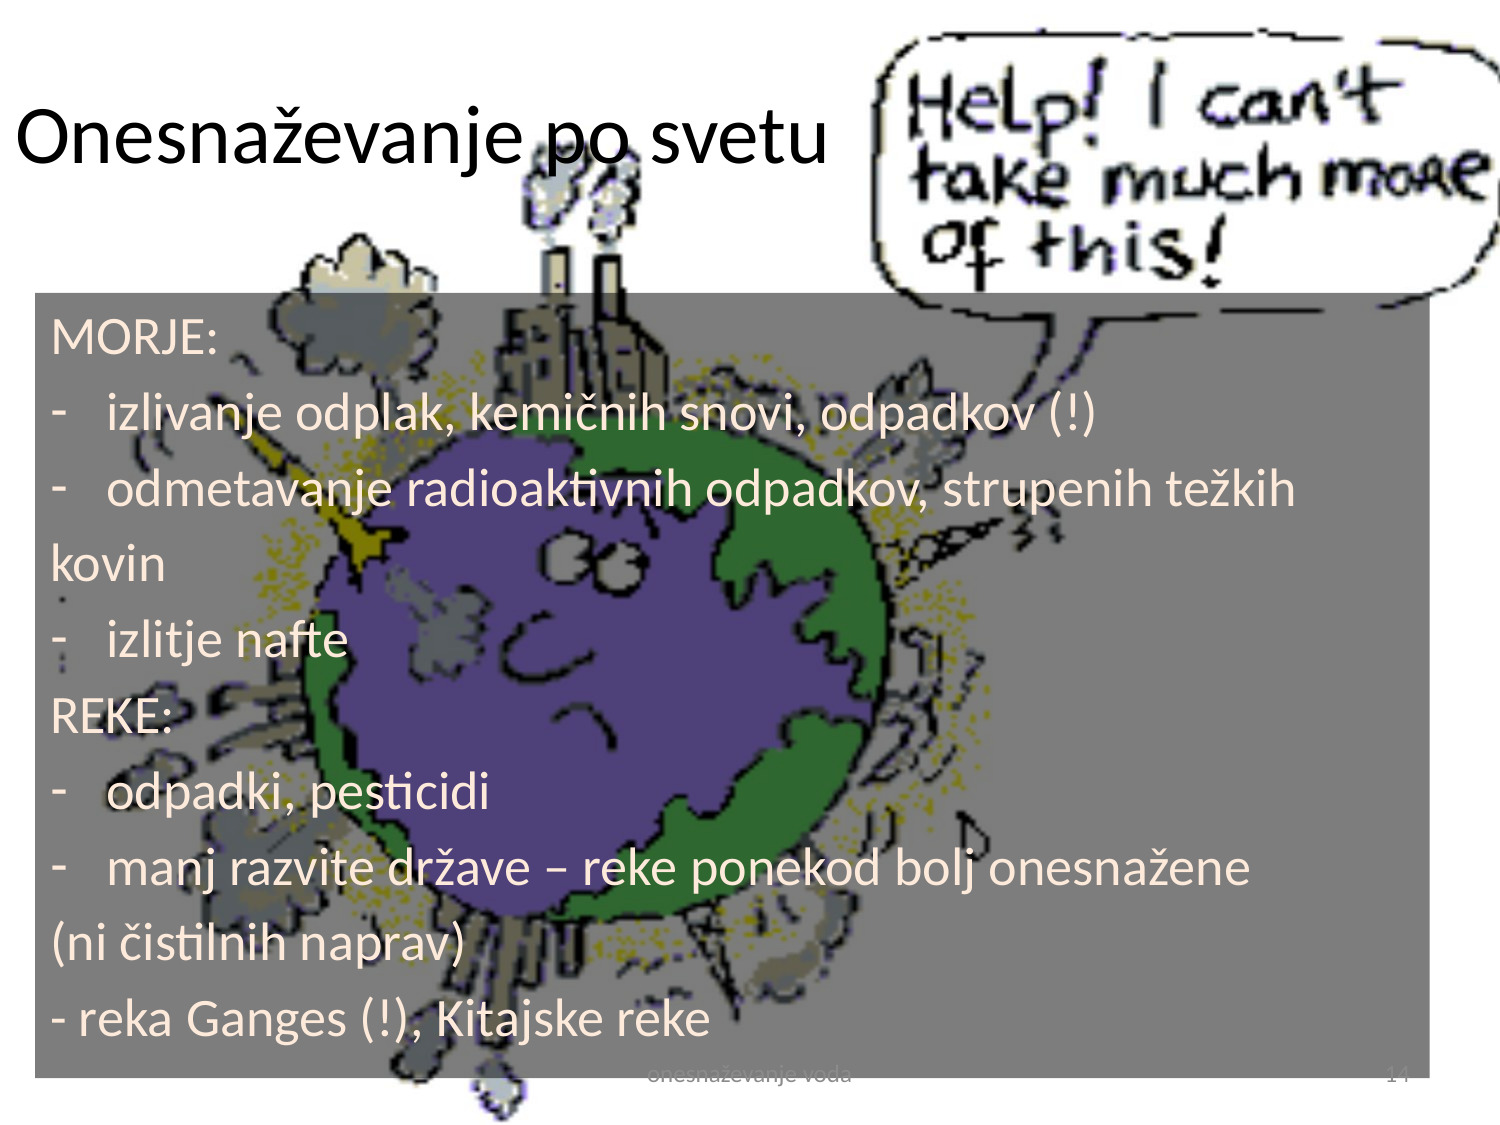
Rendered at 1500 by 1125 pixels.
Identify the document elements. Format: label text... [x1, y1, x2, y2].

title Onesnaževanje po svetu [0, 70, 875, 190]
footer onesnaževanje voda [512, 1042, 988, 1103]
list MORJE: izlivanje odplak, kemičnih snovi, odpadkov (!) odmetavanje radioaktivnih odpadkov, strupenih težkih kovin izlitje nafte REKE: odpadki, pesticidi manj razvite države – reke ponekod bolj onesnažene (ni čistilnih naprav) - reka Ganges (!), Kitajske reke [35, 292, 1430, 1079]
slide_number <number> [1074, 1042, 1425, 1103]
picture [0, 0, 1500, 1125]
